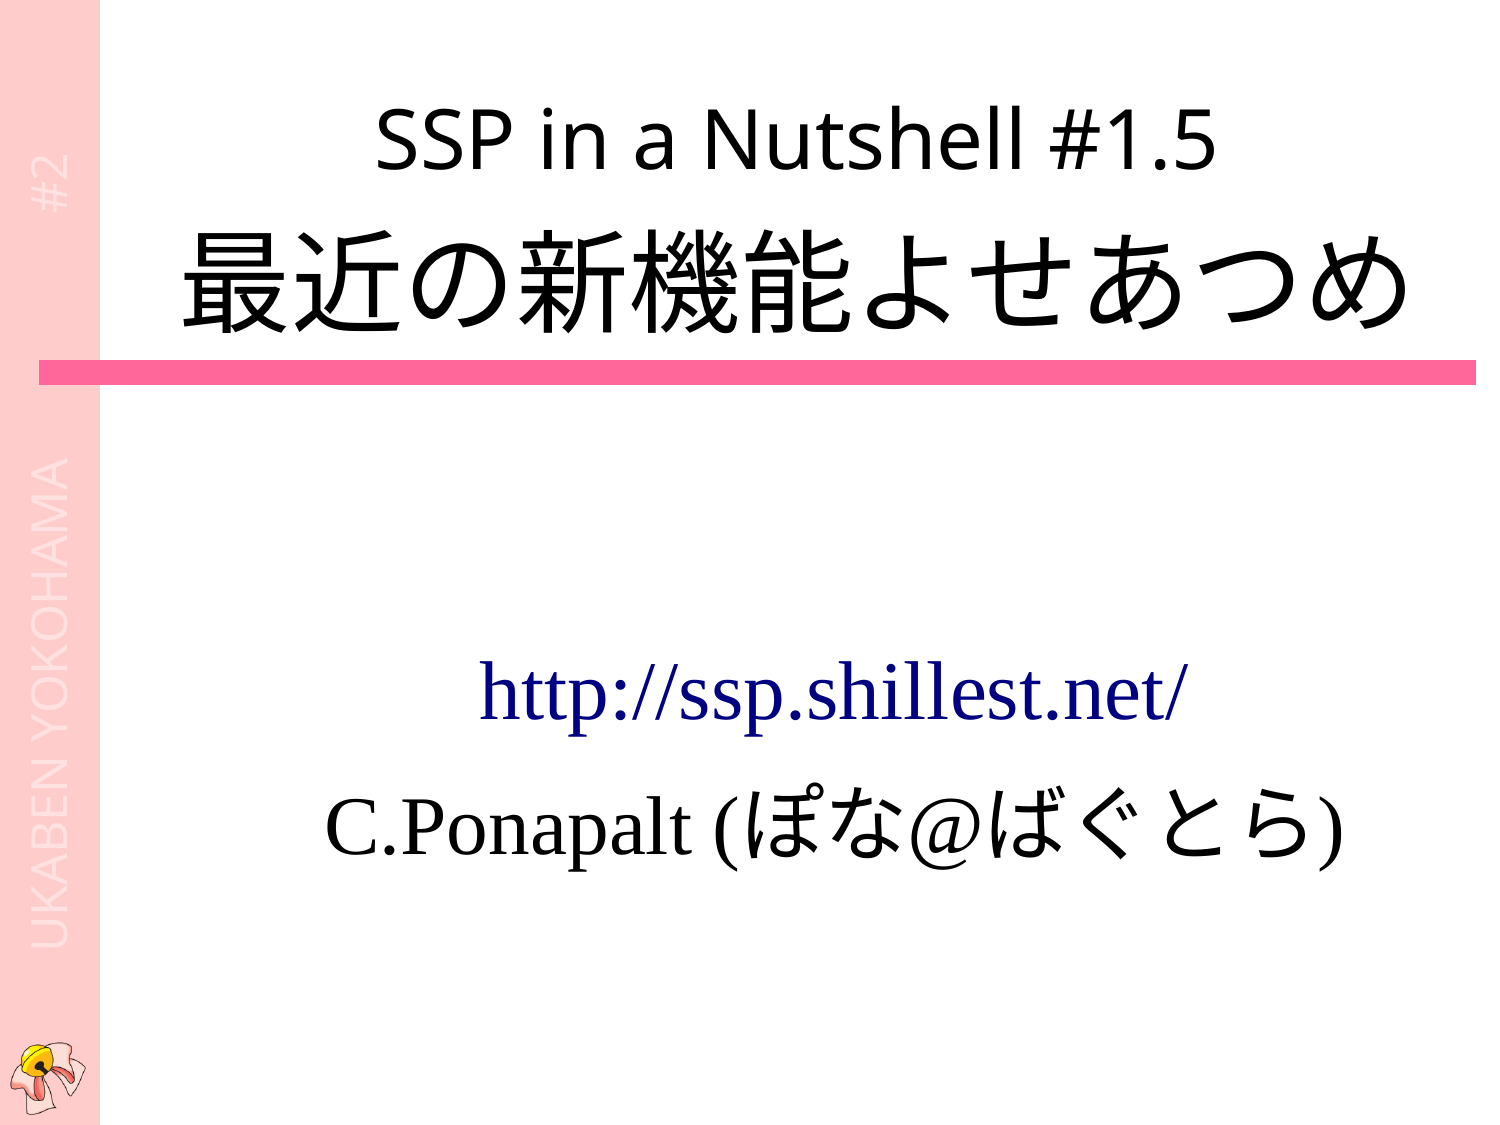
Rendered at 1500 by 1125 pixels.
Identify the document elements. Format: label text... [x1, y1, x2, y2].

subtitle http://ssp.shillest.net/ C.Ponapalt (ぽな@ばぐとら) [147, 413, 1447, 1111]
title SSP in a Nutshell #1.5 最近の新機能よせあつめ [147, 29, 1447, 408]
picture [10, 1042, 86, 1115]
